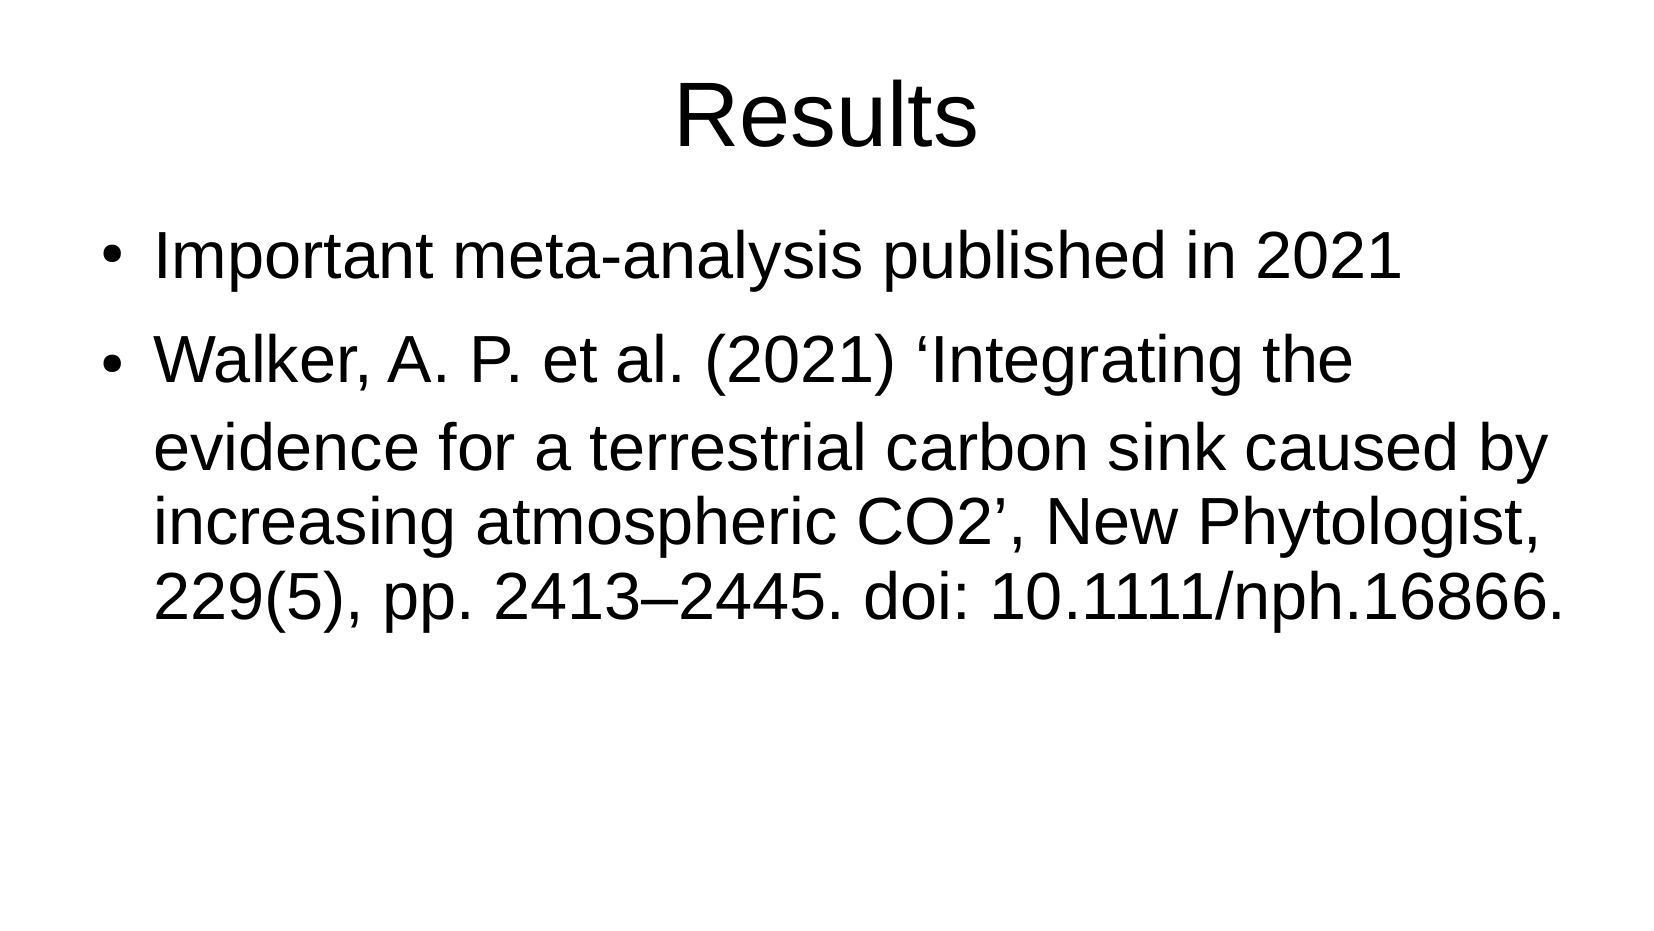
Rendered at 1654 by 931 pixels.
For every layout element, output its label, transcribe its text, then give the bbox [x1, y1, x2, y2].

list Important meta-analysis published in 2021 ﻿Walker, A. P. et al. (2021) ‘Integrating the evidence for a terrestrial carbon sink caused by increasing atmospheric CO2’, New Phytologist, 229(5), pp. 2413–2445. doi: 10.1111/nph.16866. [82, 217, 1571, 758]
title Results [82, 37, 1571, 193]
